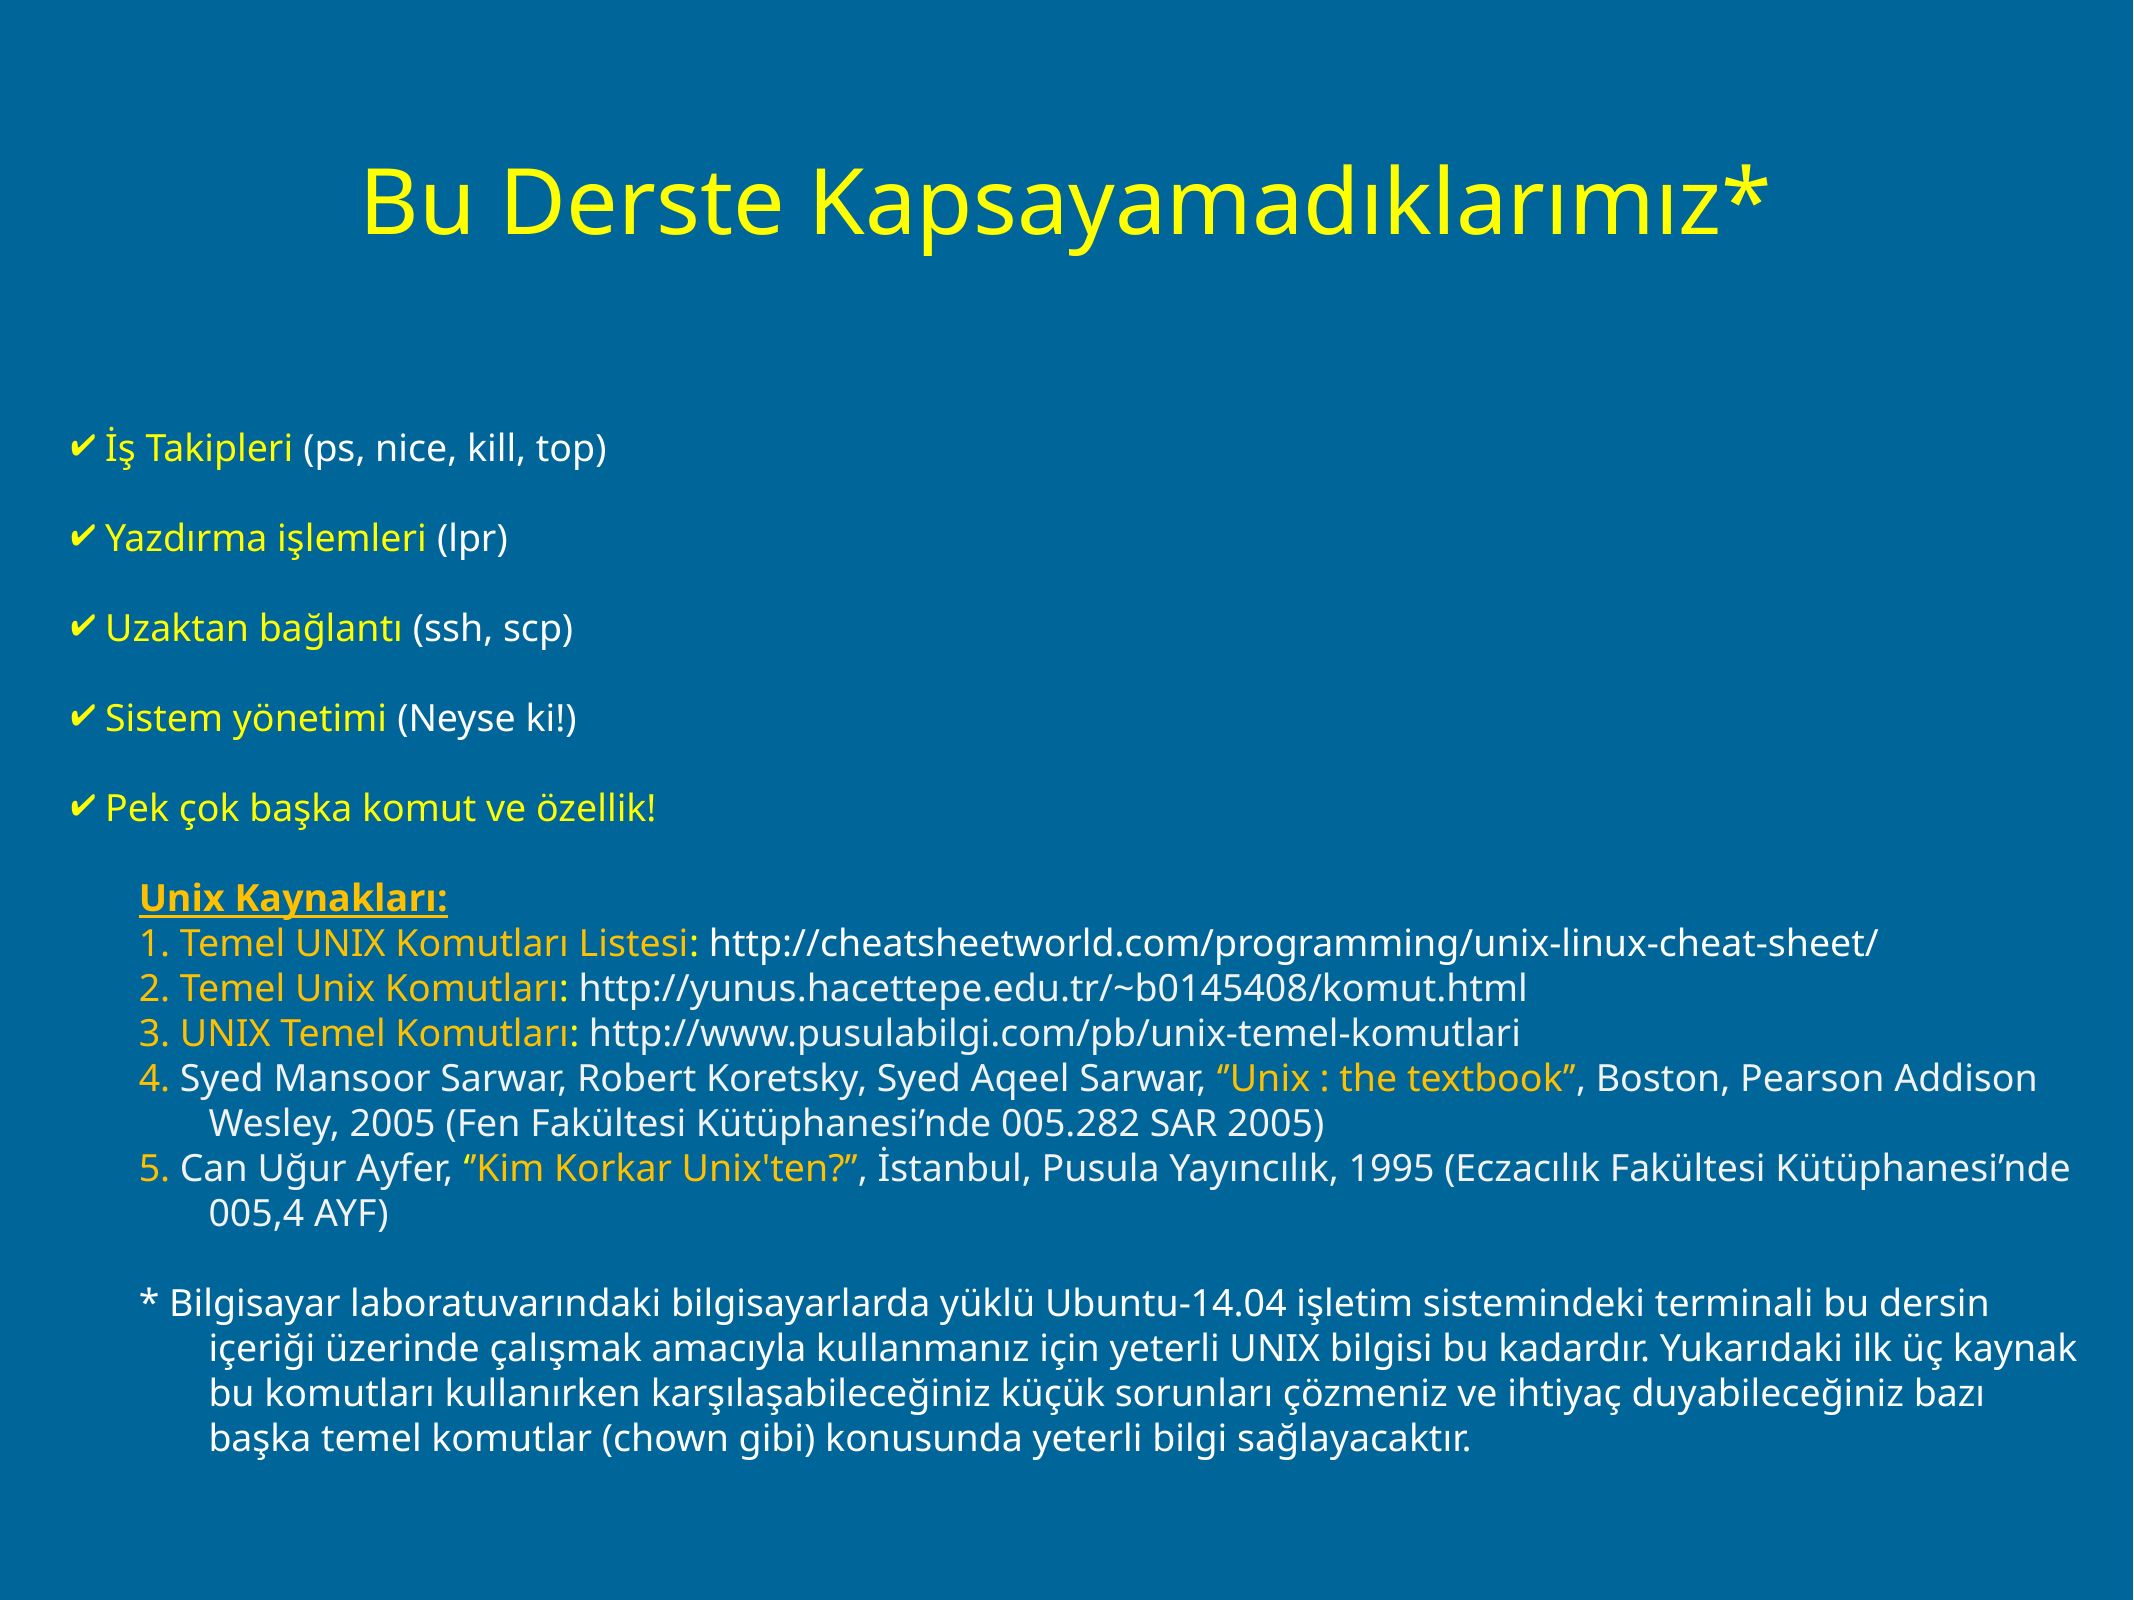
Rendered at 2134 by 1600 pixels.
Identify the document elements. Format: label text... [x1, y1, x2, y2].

list İş Takipleri (ps, nice, kill, top) Yazdırma işlemleri (lpr) Uzaktan bağlantı (ssh, scp) Sistem yönetimi (Neyse ki!) Pek çok başka komut ve özellik! Unix Kaynakları: 1. Temel UNIX Komutları Listesi: http://cheatsheetworld.com/programming/unix-linux-cheat-sheet/ 2. Temel Unix Komutları: http://yunus.hacettepe.edu.tr/~b0145408/komut.html 3. UNIX Temel Komutları: http://www.pusulabilgi.com/pb/unix-temel-komutlari 4. Syed Mansoor Sarwar, Robert Koretsky, Syed Aqeel Sarwar, ‘’Unix : the textbook’’, Boston, Pearson Addison Wesley, 2005 (Fen Fakültesi Kütüphanesi’nde 005.282 SAR 2005) 5. Can Uğur Ayfer, ‘’Kim Korkar Unix'ten?’’, İstanbul, Pusula Yayıncılık, 1995 (Eczacılık Fakültesi Kütüphanesi’nde 005,4 AYF) * Bilgisayar laboratuvarındaki bilgisayarlarda yüklü Ubuntu-14.04 işletim sistemindeki terminali bu dersin içeriği üzerinde çalışmak amacıyla kullanmanız için yeterli UNIX bilgisi bu kadardır. Yukarıdaki ilk üç kaynak bu komutları kullanırken karşılaşabileceğiniz küçük sorunları çözmeniz ve ihtiyaç duyabileceğiniz bazı başka temel komutlar (chown gibi) konusunda yeterli bilgi sağlayacaktır. [62, 354, 2103, 1530]
title Bu Derste Kapsayamadıklarımız* [208, 41, 1925, 354]
